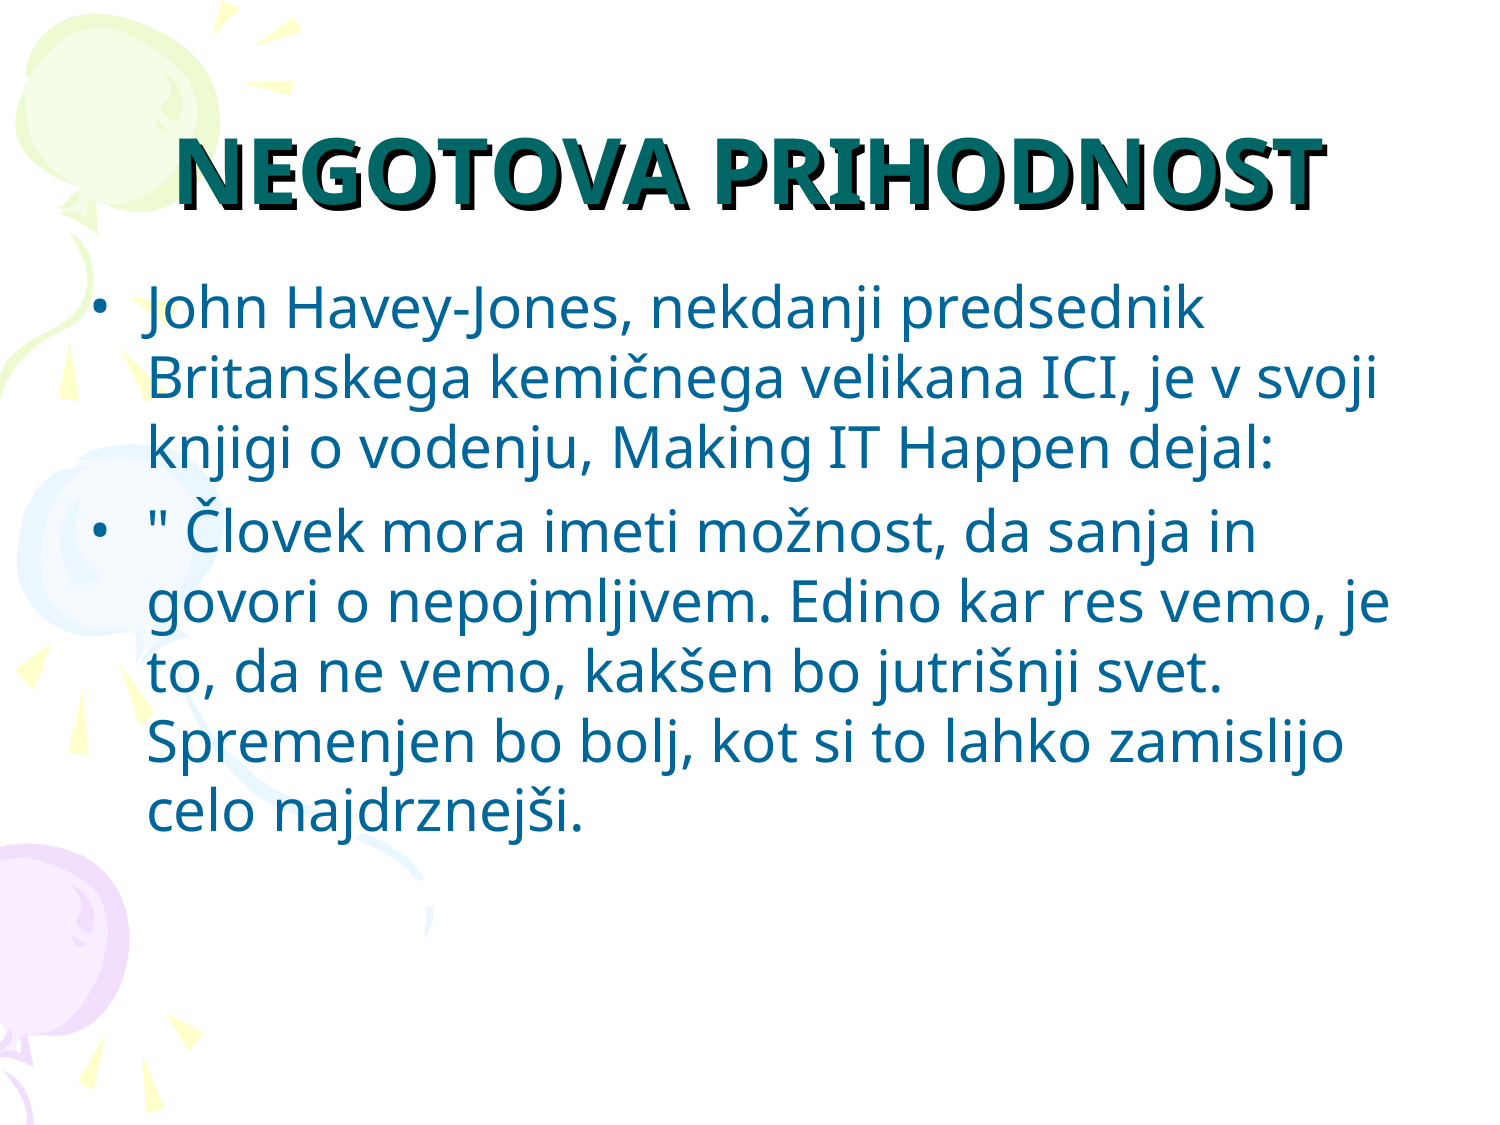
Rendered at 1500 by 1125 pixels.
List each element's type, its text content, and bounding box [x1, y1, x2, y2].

list John Havey-Jones, nekdanji predsednik Britanskega kemičnega velikana ICI, je v svoji knjigi o vodenju, Making IT Happen dejal: " Človek mora imeti možnost, da sanja in govori o nepojmljivem. Edino kar res vemo, je to, da ne vemo, kakšen bo jutrišnji svet. Spremenjen bo bolj, kot si to lahko zamislijo celo najdrznejši. [75, 262, 1426, 994]
title NEGOTOVA PRIHODNOST [72, 16, 1426, 233]
